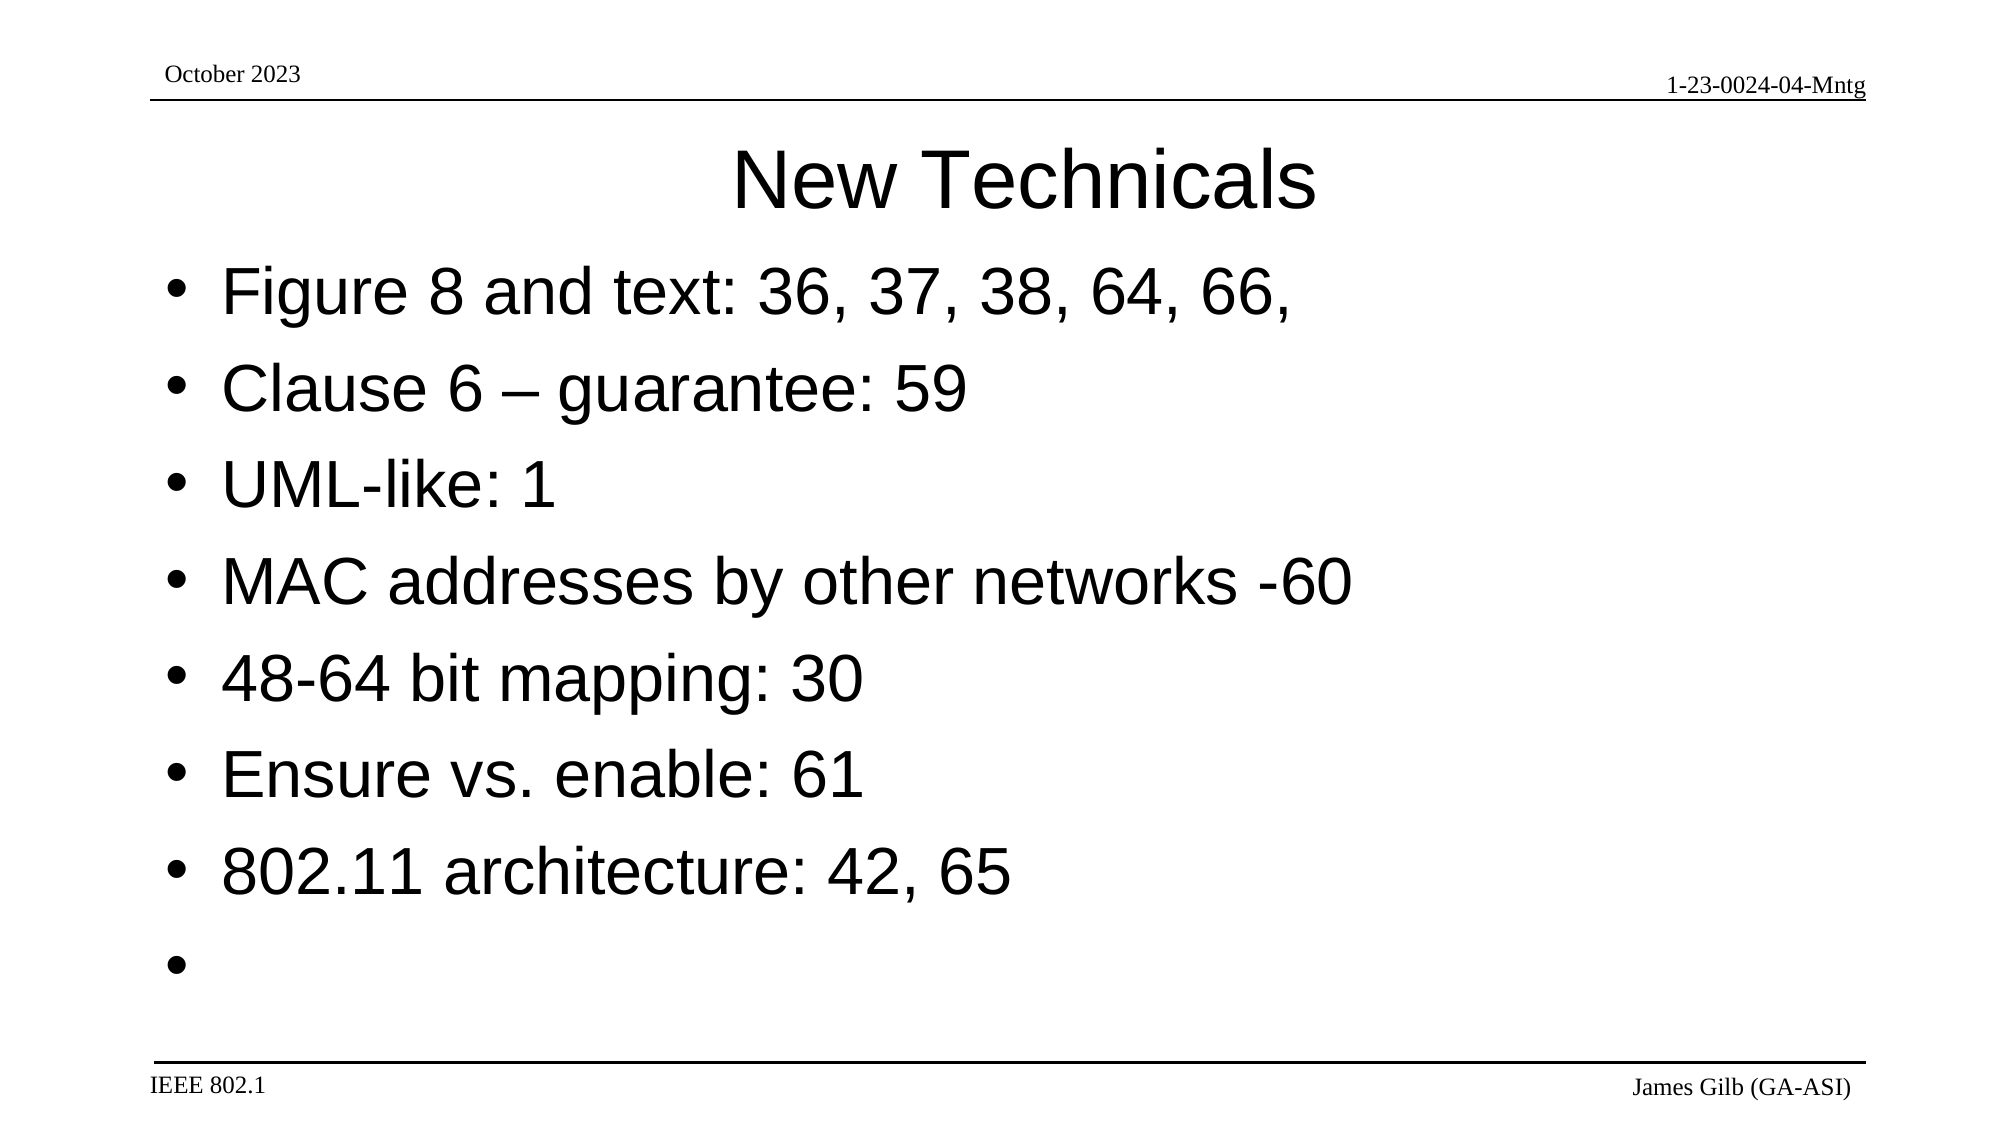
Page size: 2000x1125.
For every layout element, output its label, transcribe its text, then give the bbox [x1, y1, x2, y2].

list Figure 8 and text: 36, 37, 38, 64, 66, Clause 6 – guarantee: 59 UML-like: 1 MAC addresses by other networks -60 48-64 bit mapping: 30 Ensure vs. enable: 61 802.11 architecture: 42, 65 [150, 239, 1900, 1051]
title New Technicals [149, 112, 1900, 238]
